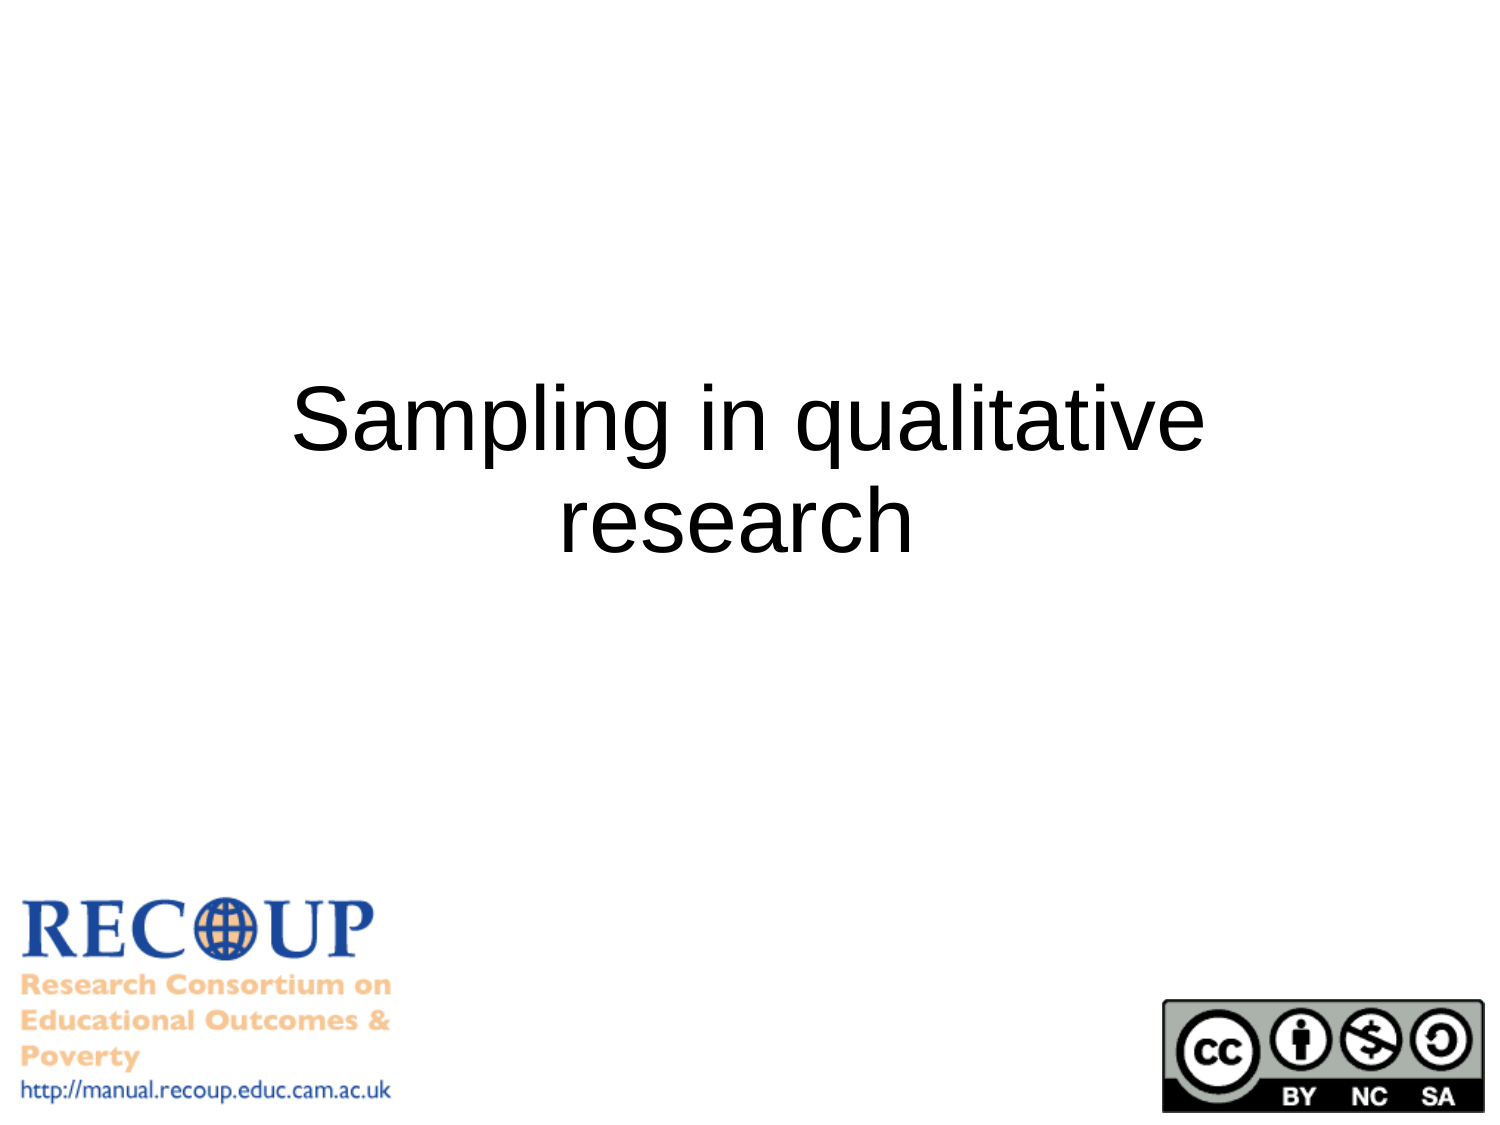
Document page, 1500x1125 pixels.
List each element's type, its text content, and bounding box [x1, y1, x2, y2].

picture [1162, 999, 1485, 1114]
picture [15, 887, 413, 1109]
title Sampling in qualitative research [112, 349, 1388, 591]
